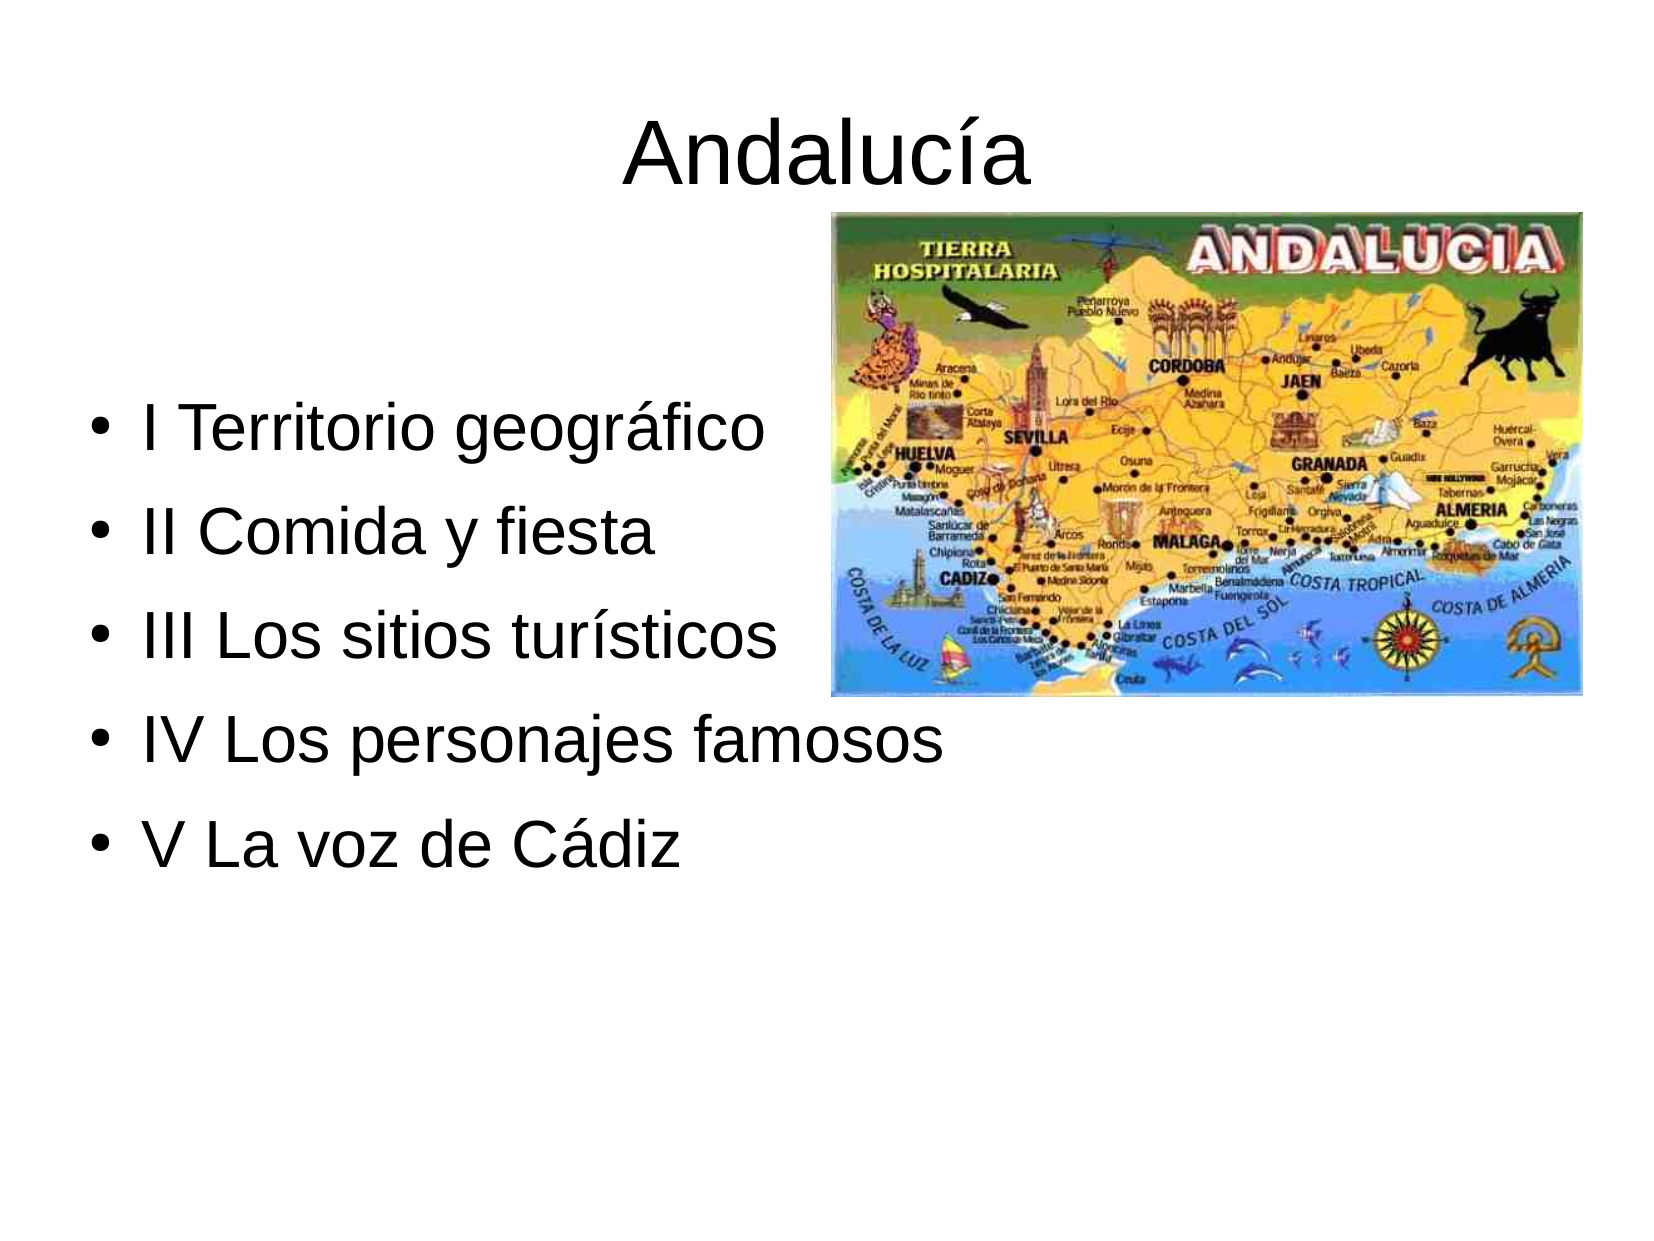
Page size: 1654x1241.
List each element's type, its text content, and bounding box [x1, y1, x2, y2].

list I Territorio geográfico II Comida y fiesta III Los sitios turísticos IV Los personajes famosos V La voz de Cádiz [70, 389, 1560, 944]
picture [831, 212, 1583, 697]
title Andalucía [82, 49, 1571, 257]
